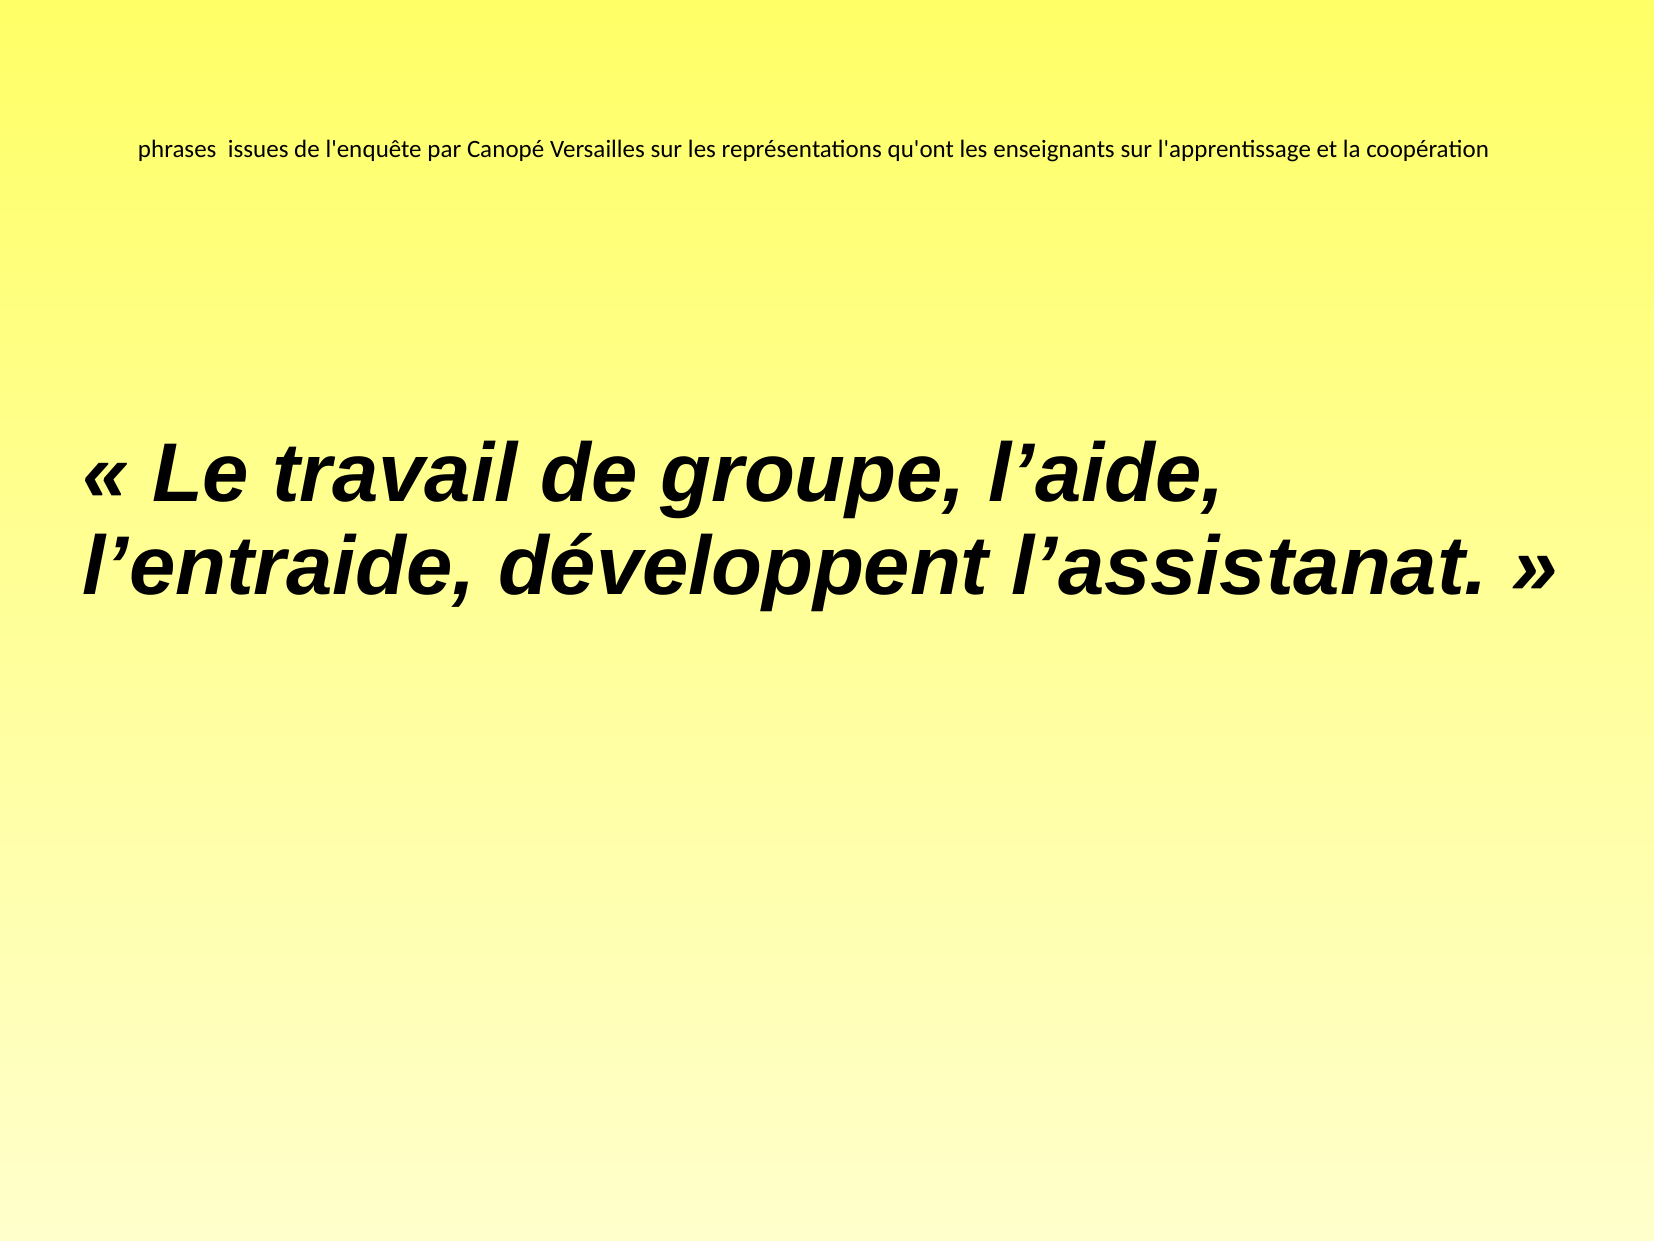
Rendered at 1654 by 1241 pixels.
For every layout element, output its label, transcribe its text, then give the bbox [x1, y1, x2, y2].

list « Le travail de groupe, l’aide, l’entraide, développent l’assistanat. » [82, 426, 1571, 1146]
title phrases issues de l'enquête par Canopé Versailles sur les représentations qu'ont les enseignants sur l'apprentissage et la coopération [70, 47, 1559, 255]
